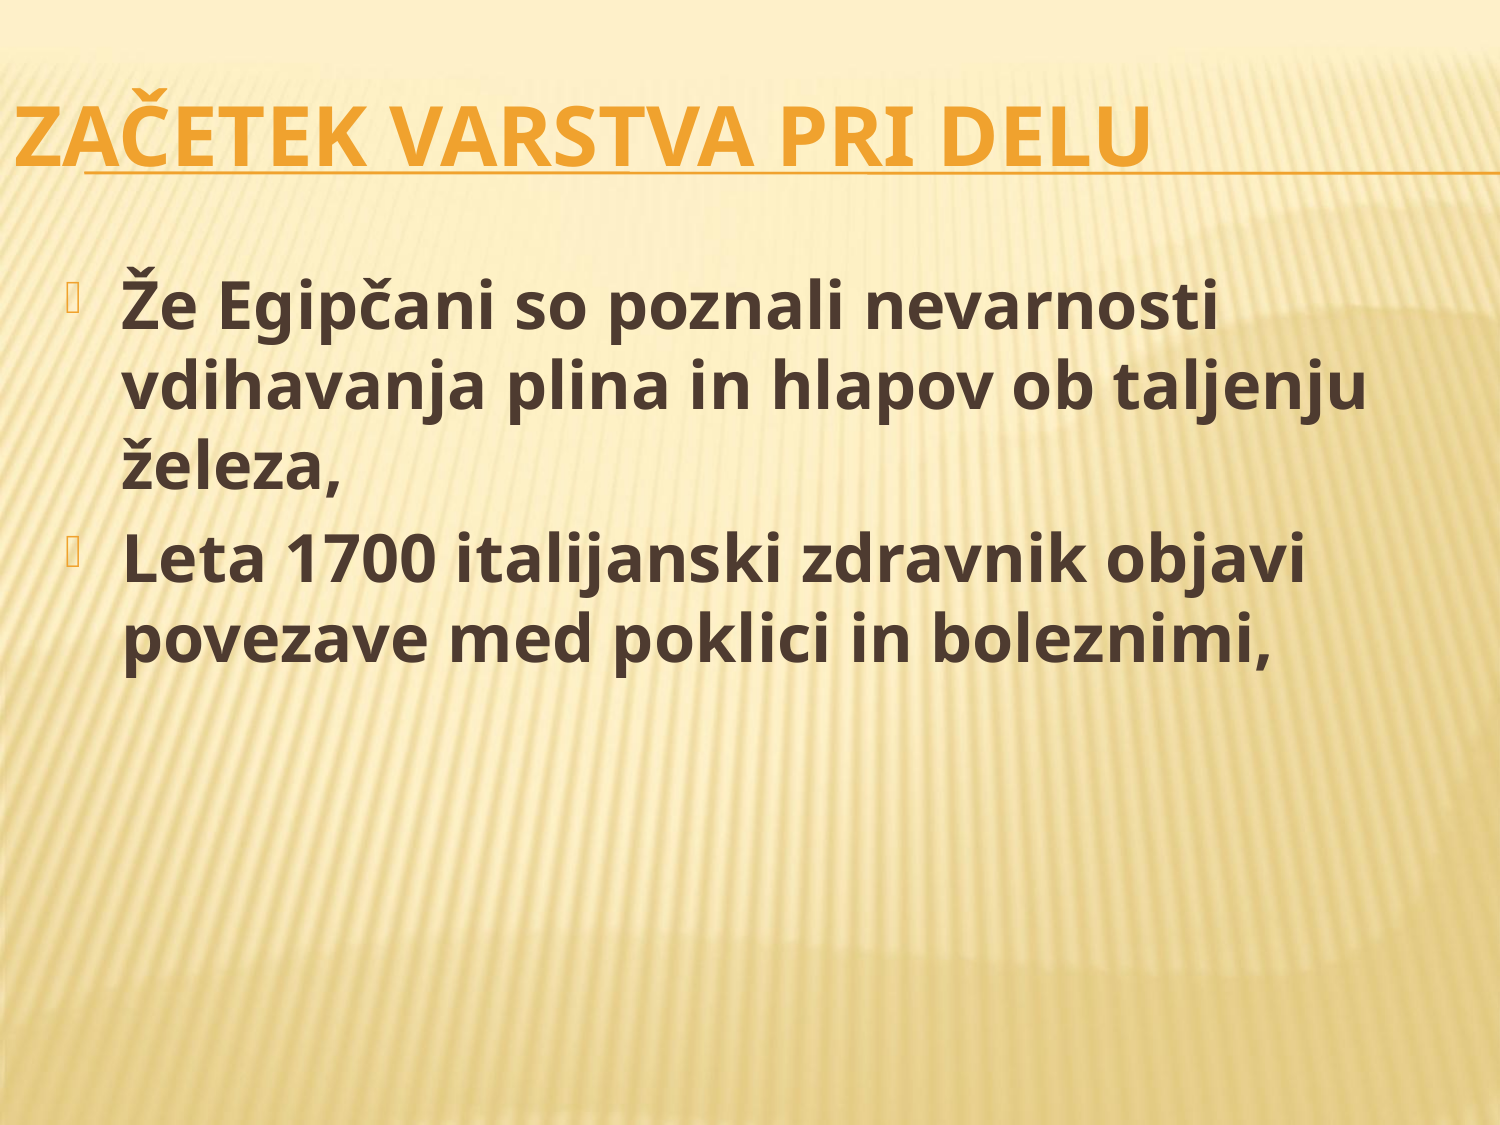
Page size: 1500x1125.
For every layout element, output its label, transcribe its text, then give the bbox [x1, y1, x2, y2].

list Že Egipčani so poznali nevarnosti vdihavanja plina in hlapov ob taljenju železa, Leta 1700 italijanski zdravnik objavi povezave med poklici in boleznimi, [50, 254, 1475, 998]
picture [0, 175, 1500, 1125]
picture [0, 0, 1500, 171]
title ZAČETEK VARSTVA PRI DELU [0, 54, 1475, 213]
